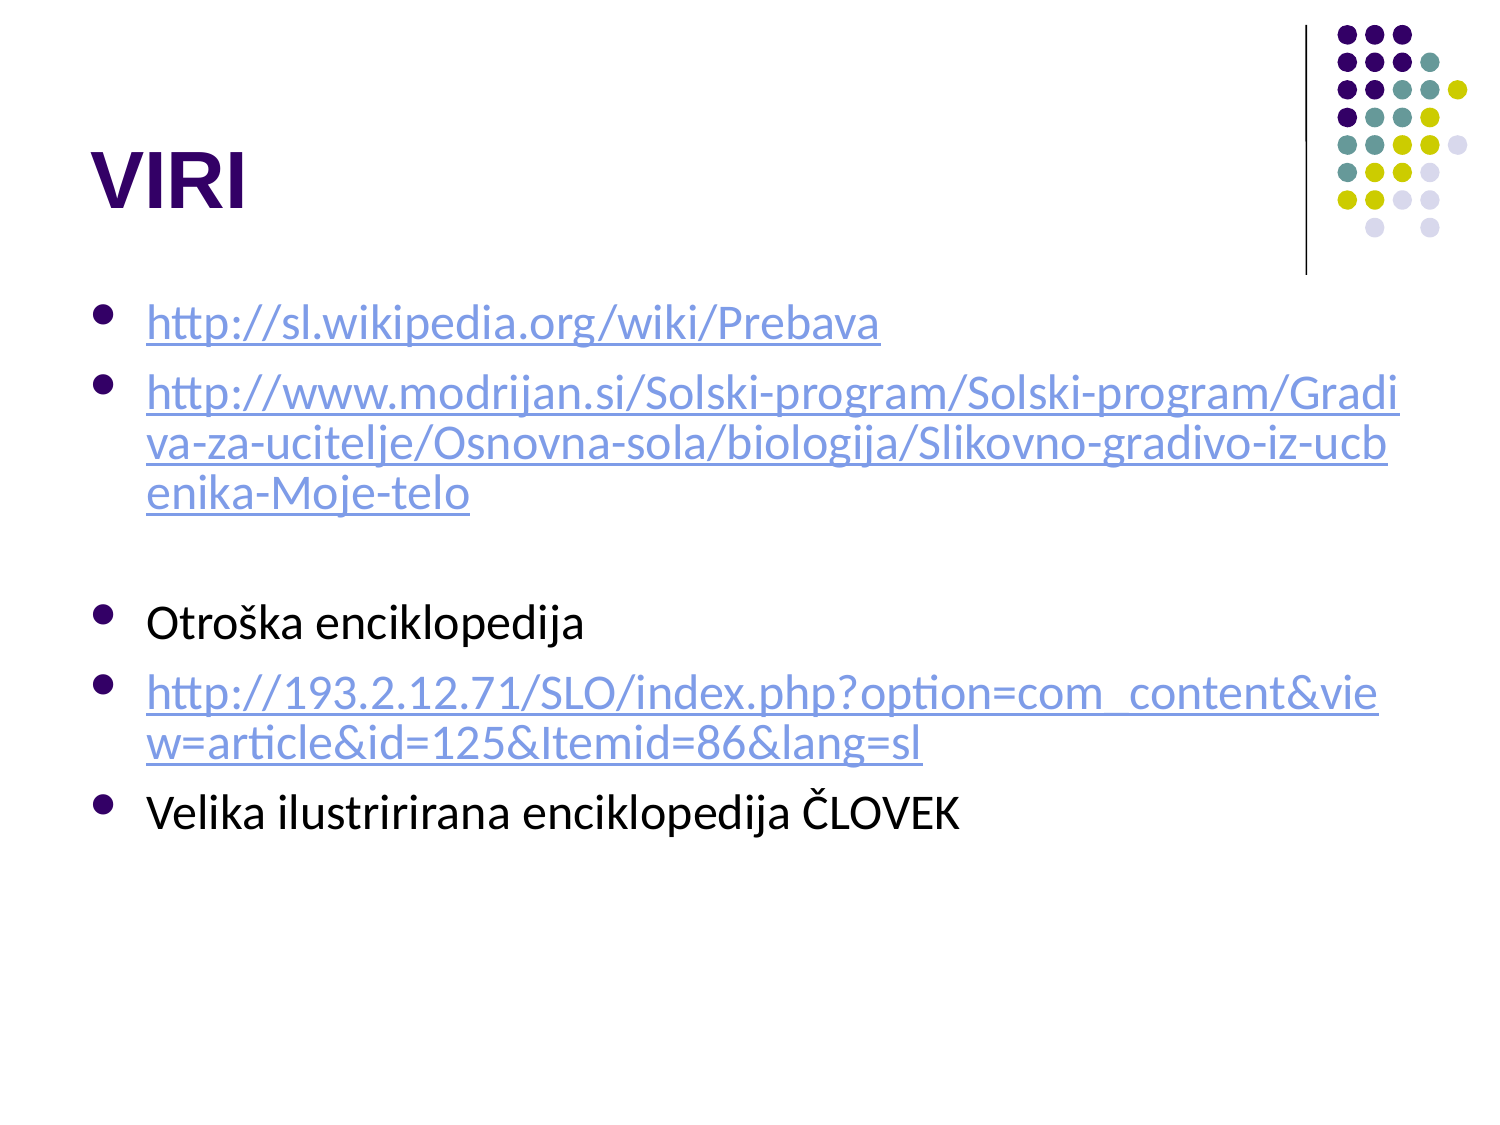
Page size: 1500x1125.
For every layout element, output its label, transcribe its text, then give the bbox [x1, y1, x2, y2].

list http://sl.wikipedia.org/wiki/Prebava http://www.modrijan.si/Solski-program/Solski-program/Gradiva-za-ucitelje/Osnovna-sola/biologija/Slikovno-gradivo-iz-ucbenika-Moje-telo Otroška enciklopedija http://193.2.12.71/SLO/index.php?option=com_content&view=article&id=125&Itemid=86&lang=sl Velika ilustririrana enciklopedija ČLOVEK [75, 282, 1425, 1006]
title VIRI [75, 20, 1313, 233]
